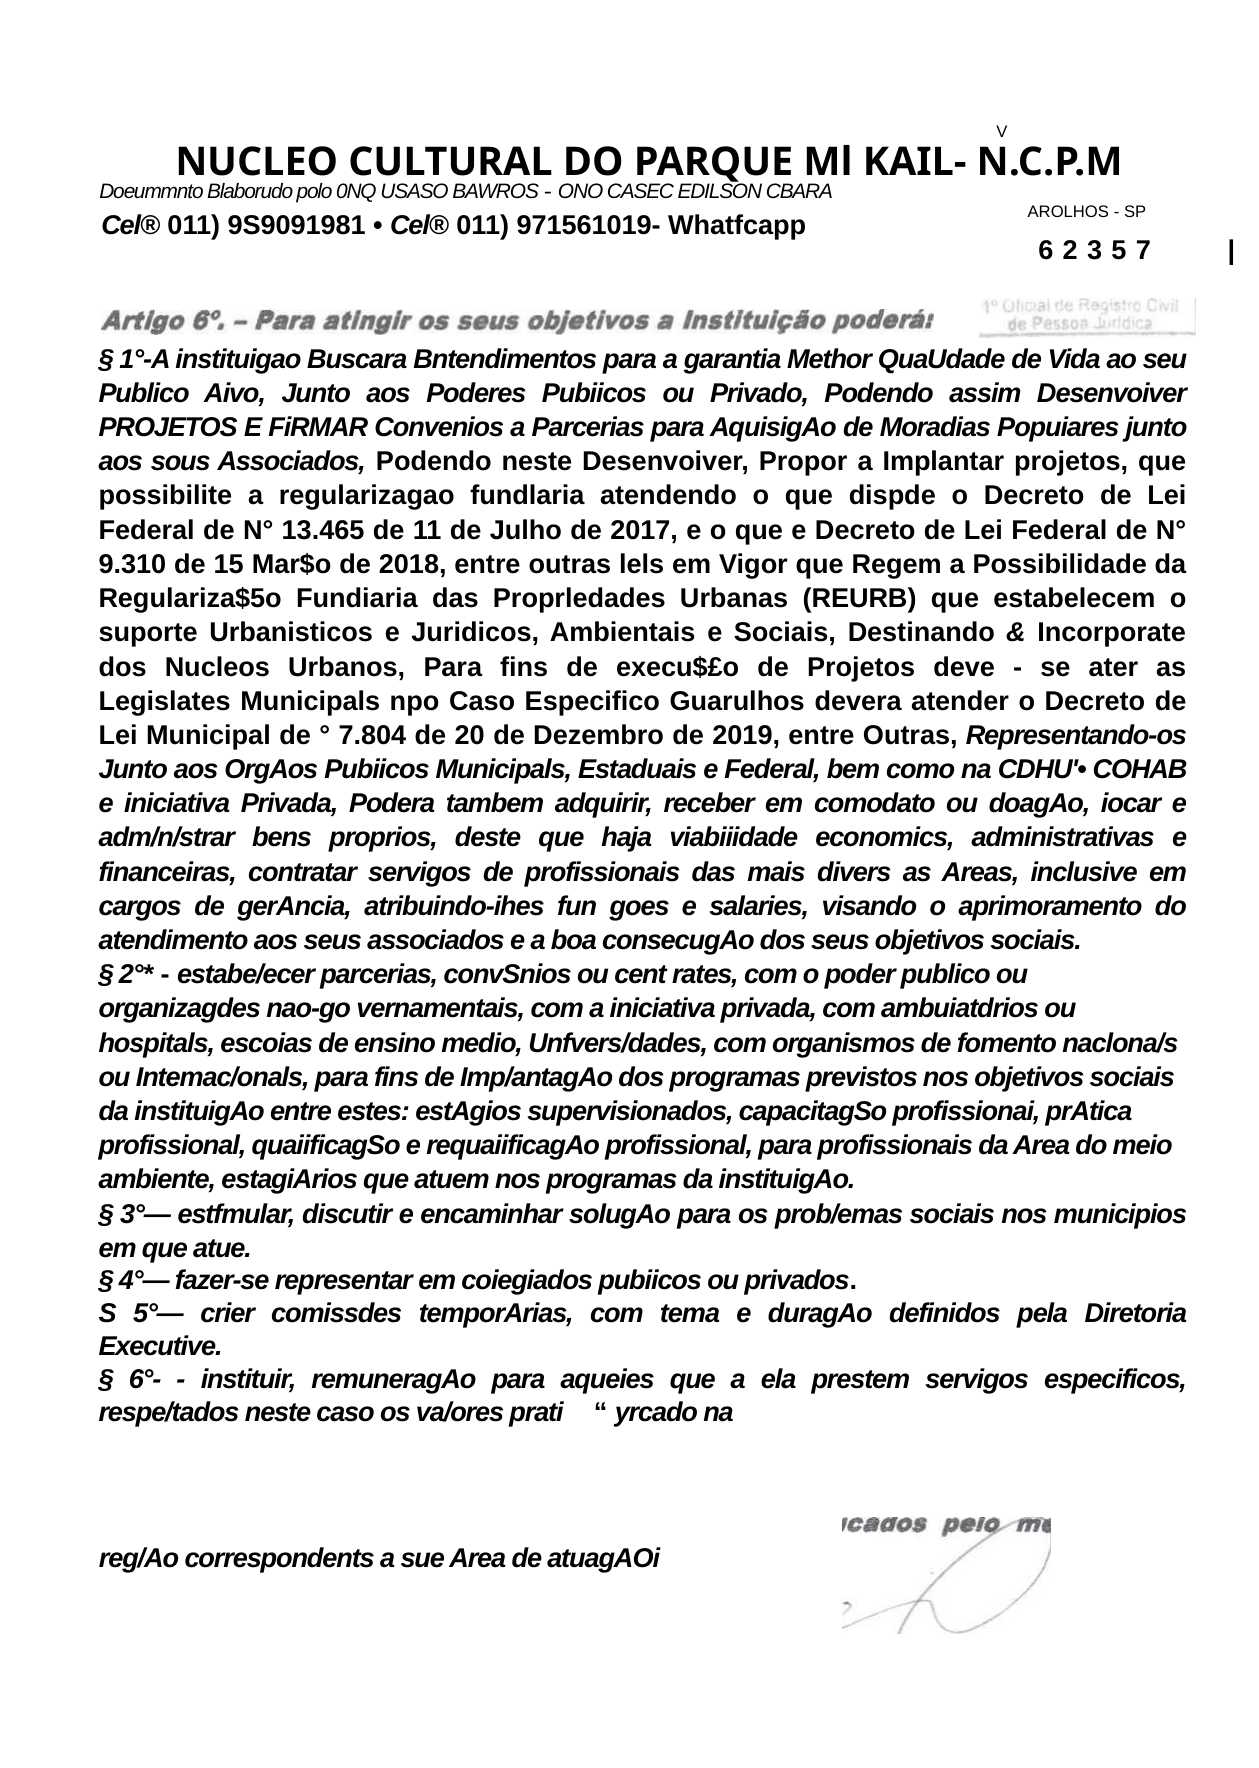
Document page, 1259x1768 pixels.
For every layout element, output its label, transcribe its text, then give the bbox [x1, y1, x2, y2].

text_box reg/Ao correspondents a sue Area de atuagAOi [99, 1540, 712, 1574]
text_box 62357 | [1038, 232, 1204, 296]
picture [842, 1550, 1051, 1634]
text_box V [996, 121, 1013, 133]
text_box Doeummnto Blaborudo polo 0NQ USASO BAWROS - ONO CASEC EDILSON CBARA Cel® 011) 9S9091981 • Cel® 011) 971561019- Whatfcapp [99, 176, 1157, 240]
text_box AROlHOS - SP [1027, 201, 1157, 222]
text_box § 1°-A instituigao Buscara Bntendimentos para a garantia Methor QuaUdade de Vida ao seu Publico Aivo, Junto aos Poderes Pubiicos ou Privado, Podendo assim Desenvoiver PROJETOS E FiRMAR Convenios a Parcerias para AquisigAo de Moradias Popuiares junto aos sous Associados, Podendo neste Desenvoiver, Propor a Implantar projetos, que possibilite a regularizagao fundlaria atendendo o que dispde o Decreto de Lei Federal de N° 13.465 de 11 de Julho de 2017, e o que e Decreto de Lei Federal de N° 9.310 de 15 Mar$o de 2018, entre outras lels em Vigor que Regem a Possibilidade da Regulariza$5o Fundiaria das Proprledades Urbanas (REURB) que estabelecem o suporte Urbanisticos e Juridicos, Ambientais e Sociais, Destinando & Incorporate dos Nucleos Urbanos, Para fins de execu$£o de Projetos deve - se ater as Legislates Municipals npo Caso Especifico Guarulhos devera atender o Decreto de Lei Municipal de ° 7.804 de 20 de Dezembro de 2019, entre Outras, Representando-os Junto aos OrgAos Pubiicos Municipals, Estaduais e Federal, bem como na CDHU'• COHAB e iniciativa Privada, Podera tambem adquirir, receber em comodato ou doagAo, iocar e adm/n/strar bens proprios, deste que haja viabiiidade economics, administrativas e financeiras, contratar servigos de profissionais das mais divers as Areas, inclusive em cargos de gerAncia, atribuindo-ihes fun goes e salaries, visando o aprimoramento do atendimento aos seus associados e a boa consecugAo dos seus objetivos sociais. § 2°* - estabe/ecer parcerias, convSnios ou cent rates, com o poder publico ou organizagdes nao-go vernamentais, com a iniciativa privada, com ambuiatdrios ou hospitals, escoias de ensino medio, Unfvers/dades, com organismos de fomento naclona/s ou Intemac/onals, para fins de Imp/antagAo dos programas previstos nos objetivos sociais da instituigAo entre estes: estAgios supervisionados, capacitagSo profissionai, prAtica profissional, quaiificagSo e requaiificagAo profissional, para profissionais da Area do meio ambiente, estagiArios que atuem nos programas da instituigAo. § 3°— estfmular, discutir e encaminhar solugAo para os prob/emas sociais nos municipios em que atue. § 4°— fazer-se representar em coiegiados pubiicos ou privados. S 5°— crier comissdes temporArias, com tema e duragAo definidos pela Diretoria Executive. § 6°- - instituir, remuneragAo para aqueies que a ela prestem servigos especificos, respe/tados neste caso os va/ores prati “ yrcado na [99, 339, 1186, 1550]
picture [979, 298, 1196, 338]
text_box NUCLEO CULTURAL DO PARQUE Ml KAIL- N.C.P.M [151, 136, 1147, 173]
picture [101, 309, 934, 335]
